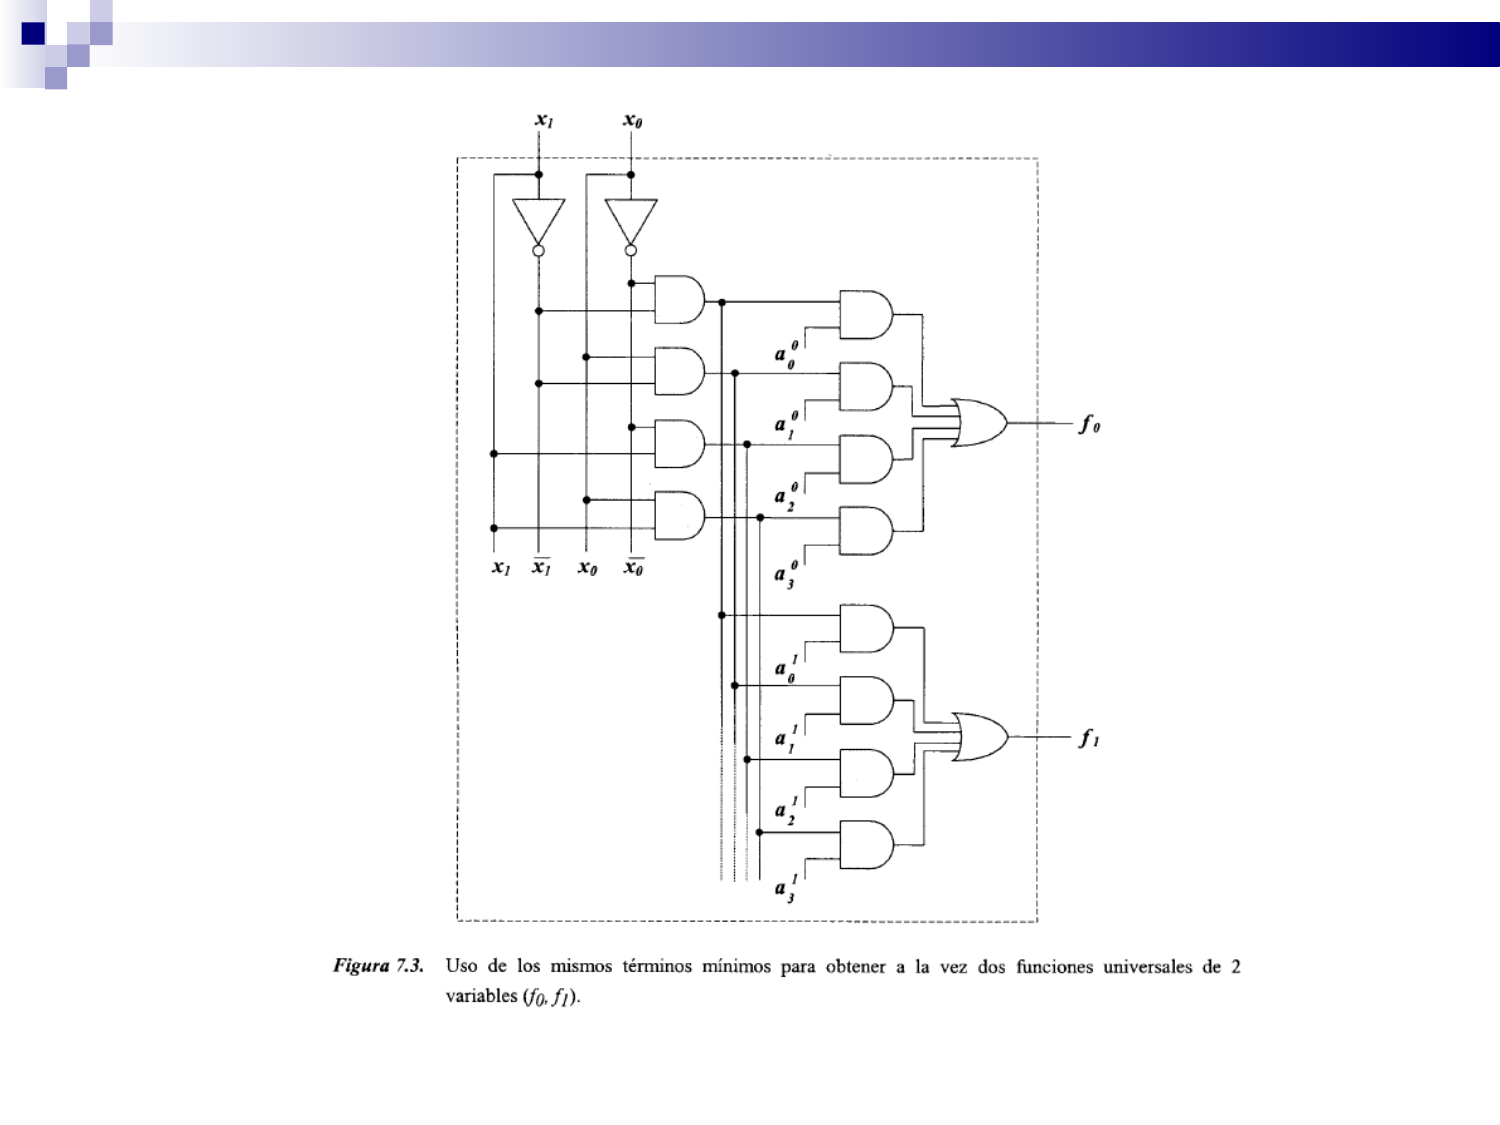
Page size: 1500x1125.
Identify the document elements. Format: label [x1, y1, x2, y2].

picture [312, 101, 1270, 1035]
